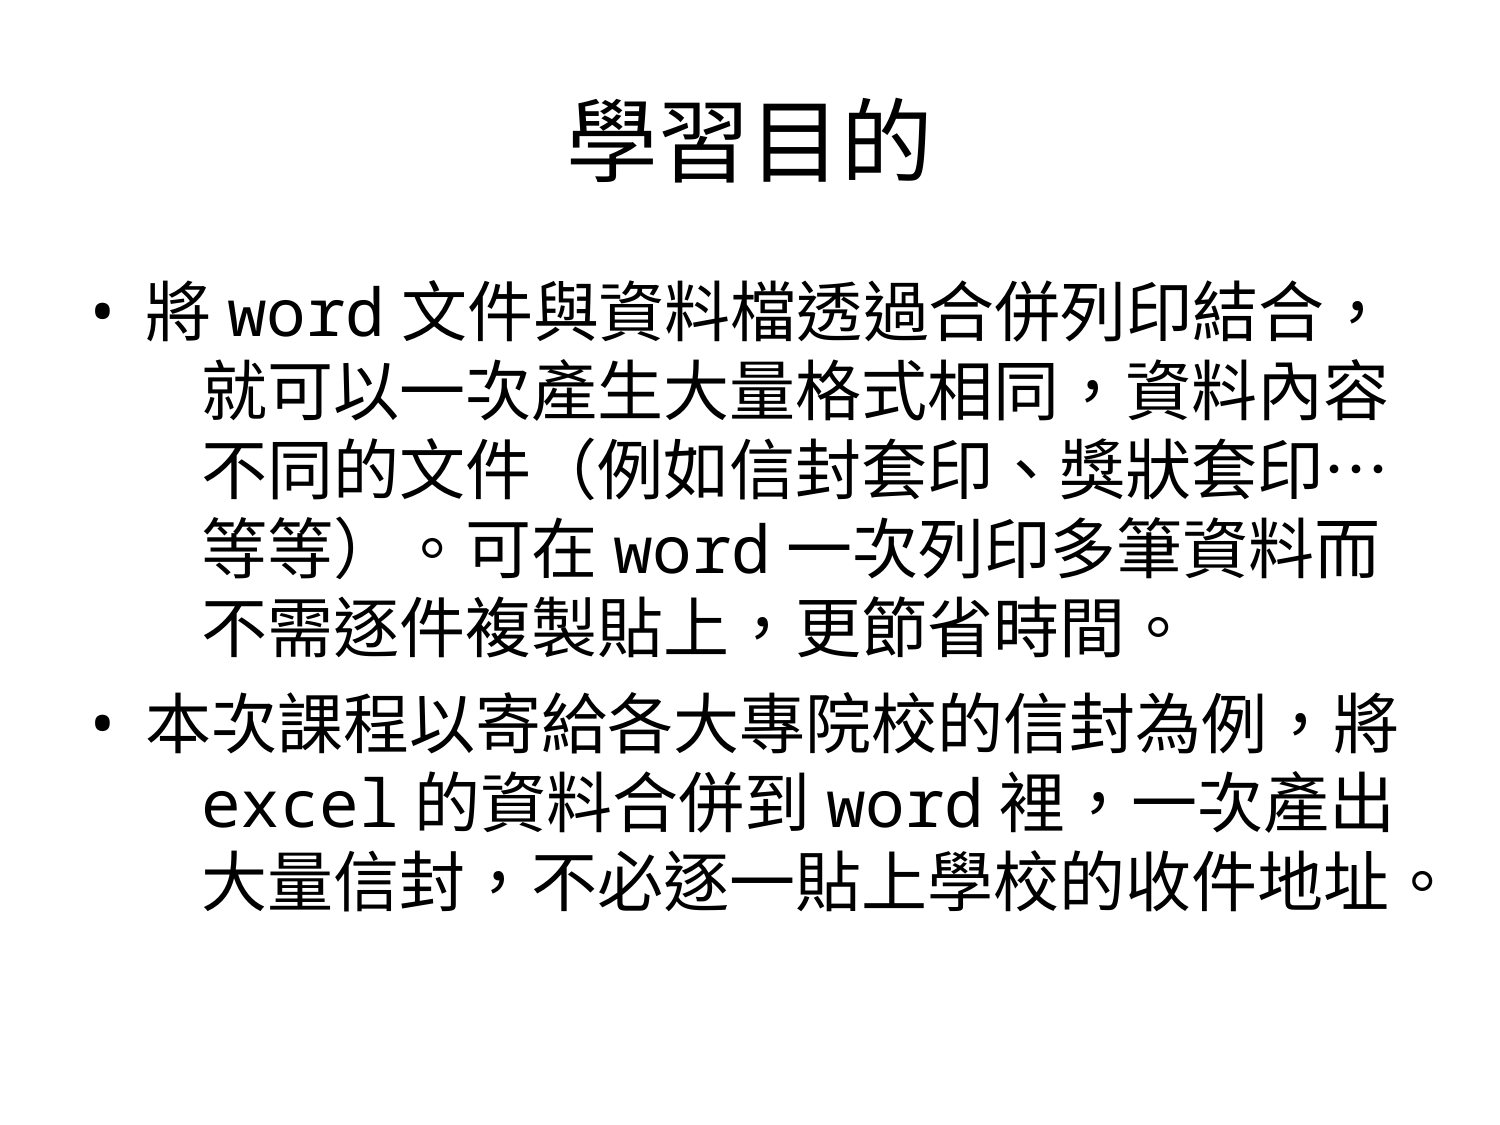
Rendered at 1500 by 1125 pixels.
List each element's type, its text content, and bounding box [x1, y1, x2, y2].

list 將word文件與資料檔透過合併列印結合，就可以一次產生大量格式相同，資料內容不同的文件（例如信封套印、獎狀套印…等等）。可在word一次列印多筆資料而不需逐件複製貼上，更節省時間。 本次課程以寄給各大專院校的信封為例，將excel的資料合併到word裡，一次產出大量信封，不必逐一貼上學校的收件地址。 [75, 262, 1426, 1005]
title 學習目的 [75, 45, 1426, 233]
